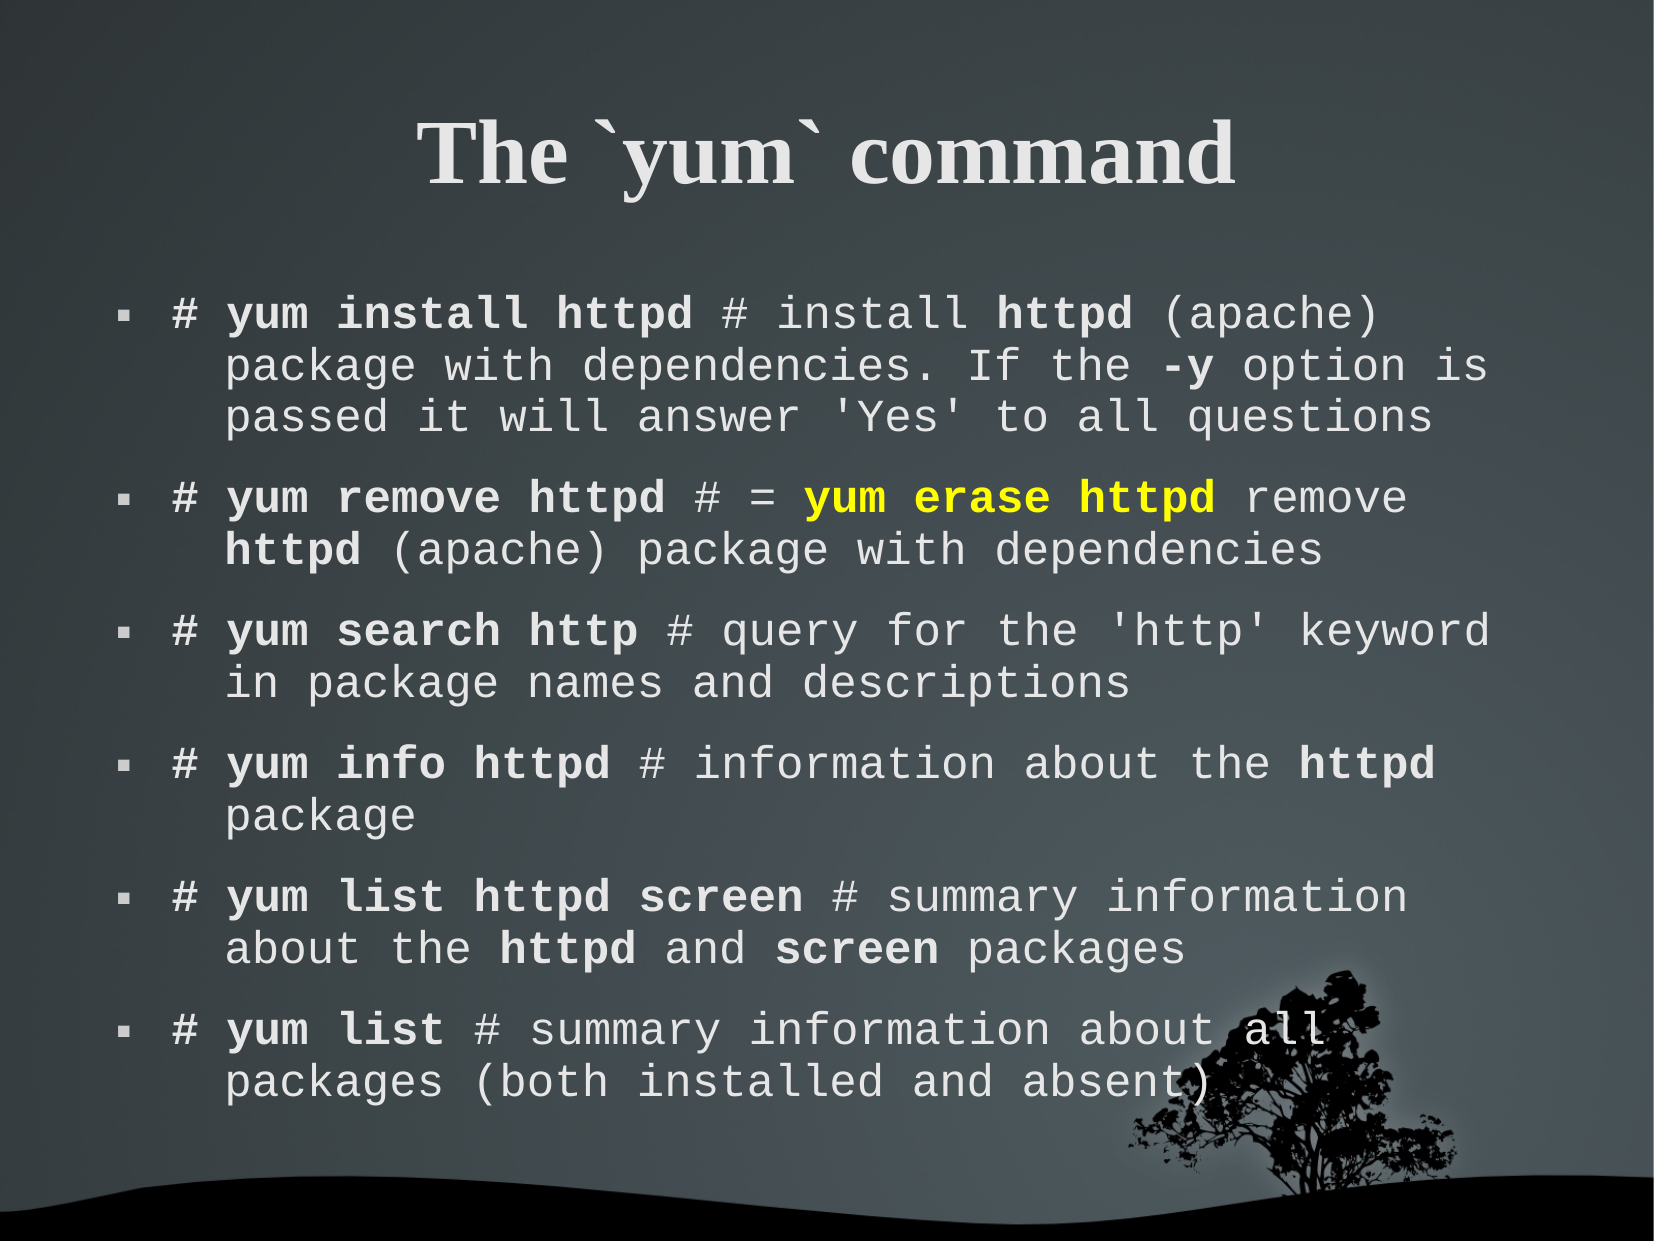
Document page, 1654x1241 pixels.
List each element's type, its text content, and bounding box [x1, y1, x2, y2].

picture [0, 0, 1654, 1241]
list # yum install httpd # install httpd (apache) package with dependencies. If the -y option is passed it will answer 'Yes' to all questions # yum remove httpd # = yum erase httpd remove httpd (apache) package with dependencies # yum search http # query for the 'http' keyword in package names and descriptions # yum info httpd # information about the httpd package # yum list httpd screen # summary information about the httpd and screen packages # yum list # summary information about all packages (both installed and absent) [82, 290, 1571, 1202]
title The `yum` command [82, 49, 1571, 257]
